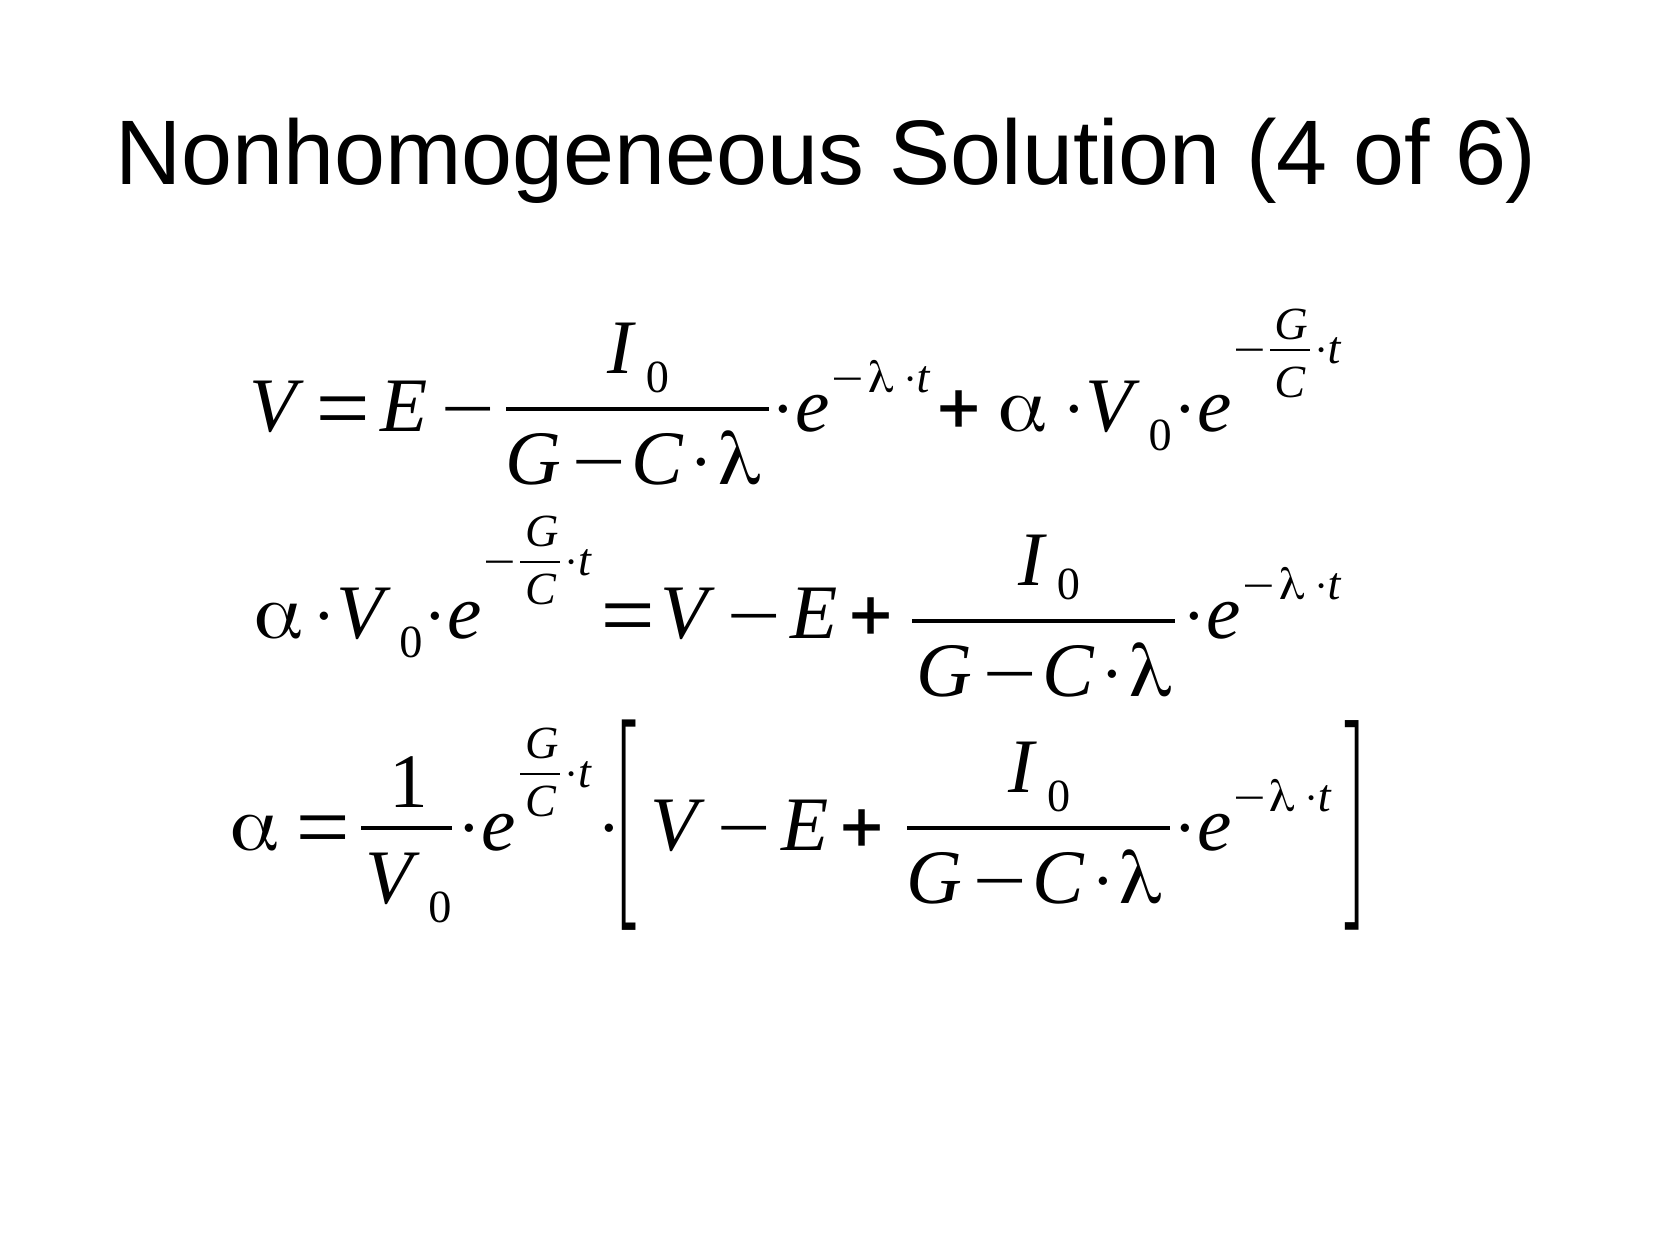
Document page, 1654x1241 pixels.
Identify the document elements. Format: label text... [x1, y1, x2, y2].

title Nonhomogeneous Solution (4 of 6) [82, 49, 1571, 257]
chart [210, 296, 1389, 935]
